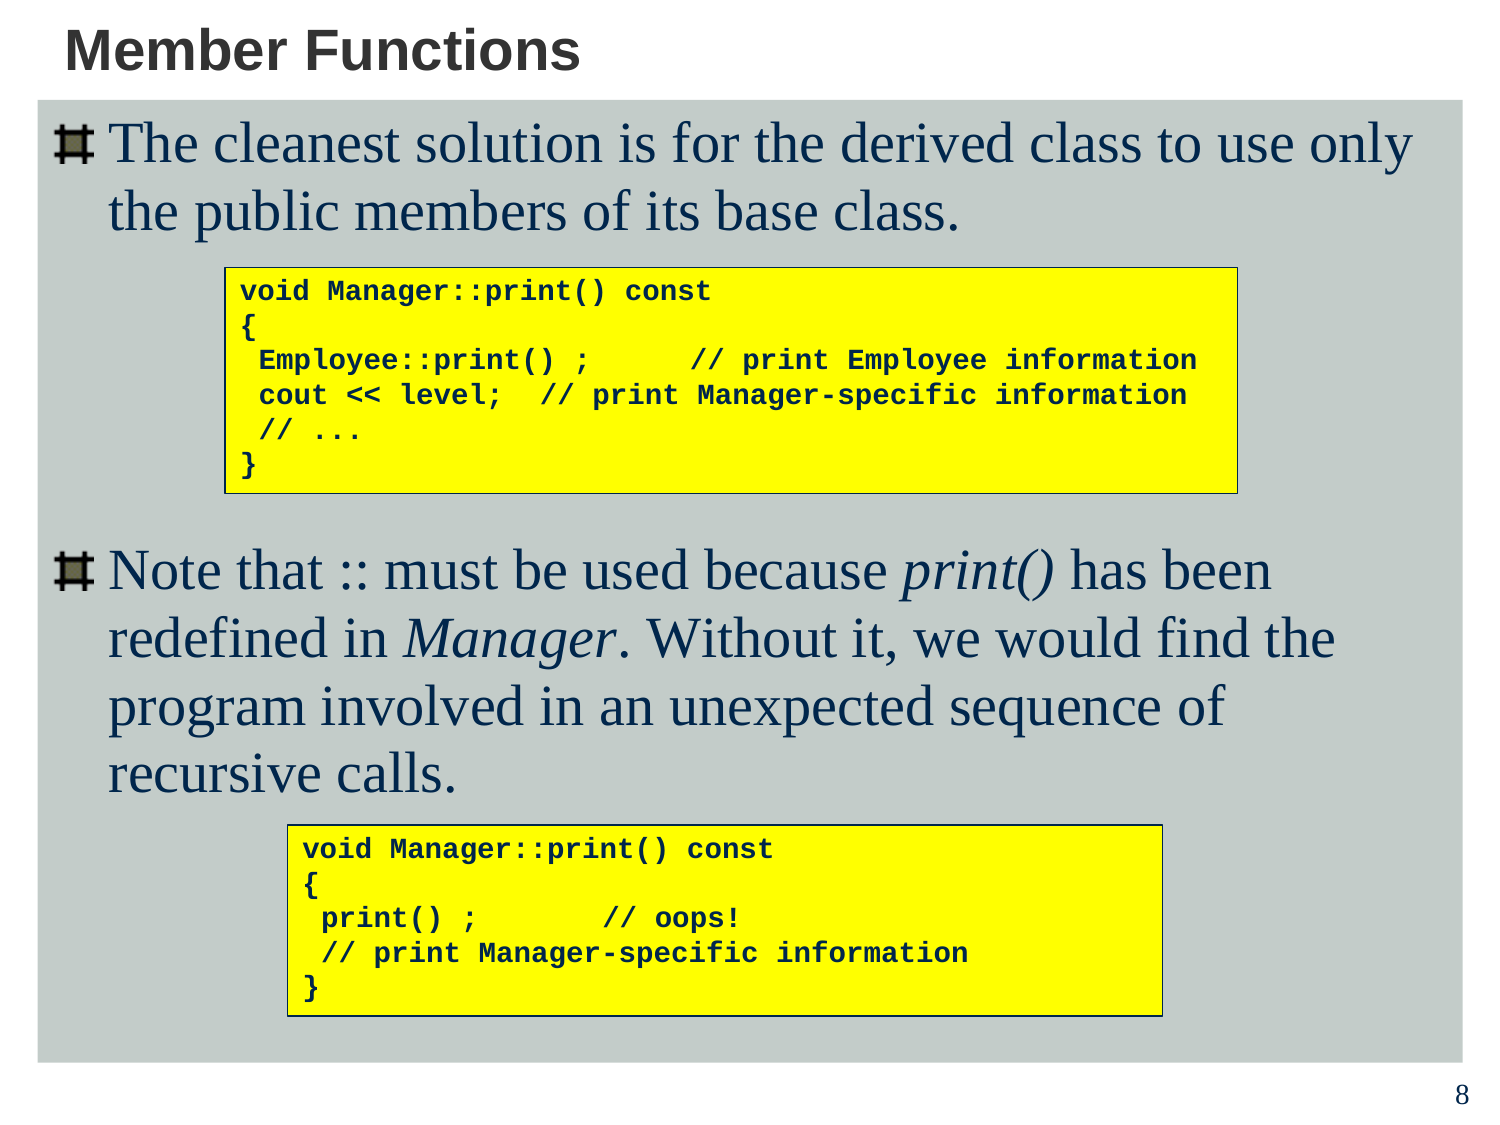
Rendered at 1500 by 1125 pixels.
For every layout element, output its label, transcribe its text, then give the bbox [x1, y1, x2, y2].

title Member Functions [50, 0, 1450, 91]
list The cleanest solution is for the derived class to use only the public members of its base class. Note that :: must be used because print() has been redefined in Manager. Without it, we would find the program involved in an unexpected sequence of recursive calls. [37, 99, 1463, 1063]
text_box void Manager::print() const { print() ; // oops! // print Manager-specific information } [287, 825, 1163, 1017]
text_box void Manager::print() const { Employee::print() ; // print Employee information cout << level; // print Manager-specific information // ... } [225, 267, 1238, 494]
